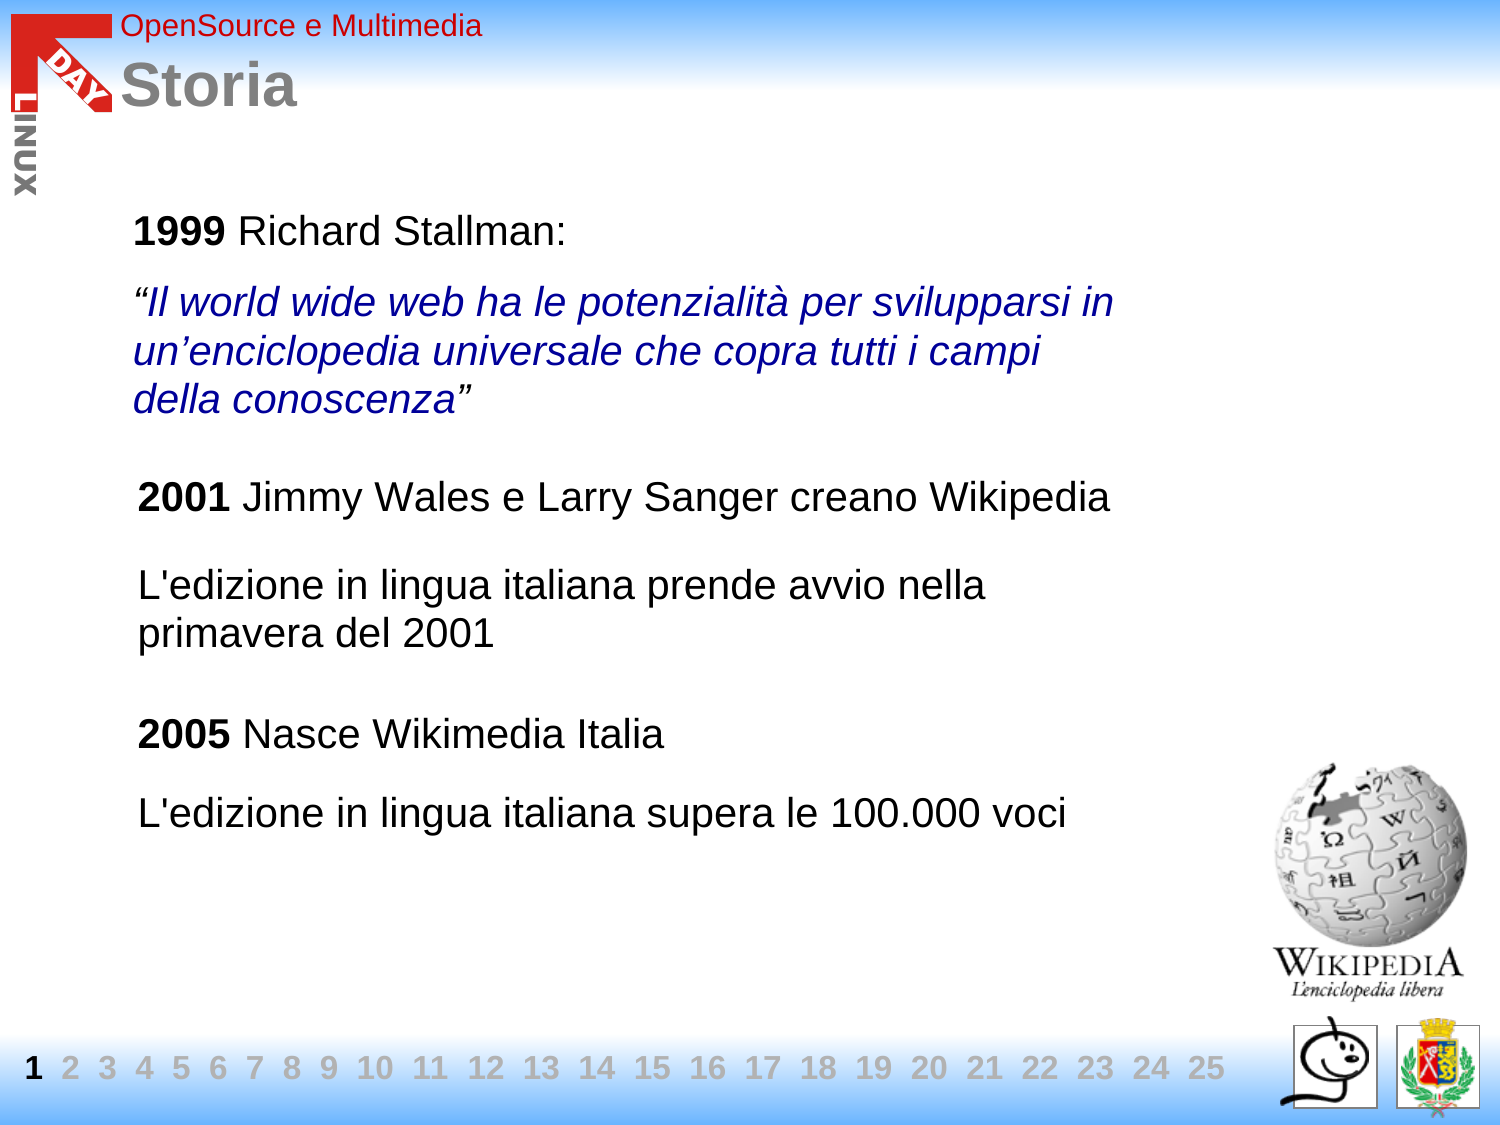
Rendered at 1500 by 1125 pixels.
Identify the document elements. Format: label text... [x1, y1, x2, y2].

text_box L'edizione in lingua italiana prende avvio nella primavera del 2001 [122, 552, 1128, 665]
text_box OpenSource e Multimedia [120, 7, 1479, 43]
text_box Storia [120, 50, 1479, 120]
text_box 1999 Richard Stallman: “Il world wide web ha le potenzialità per svilupparsi in un’enciclopedia universale che copra tutti i campi della conoscenza” [118, 198, 1152, 431]
text_box 2005 Nasce Wikimedia Italia L'edizione in lingua italiana supera le 100.000 voci [122, 700, 1128, 845]
picture [1280, 1016, 1369, 1106]
text_box [0, 0, 1500, 91]
chart [1265, 761, 1477, 1004]
text_box [0, 1025, 1500, 1125]
text_box 2001 Jimmy Wales e Larry Sanger creano Wikipedia [122, 464, 1128, 529]
text_box 1 2 3 4 5 6 7 8 9 10 11 12 13 14 15 16 17 18 19 20 21 22 23 24 25 [24, 1049, 1267, 1087]
picture [11, 14, 112, 196]
picture [1401, 1018, 1475, 1118]
